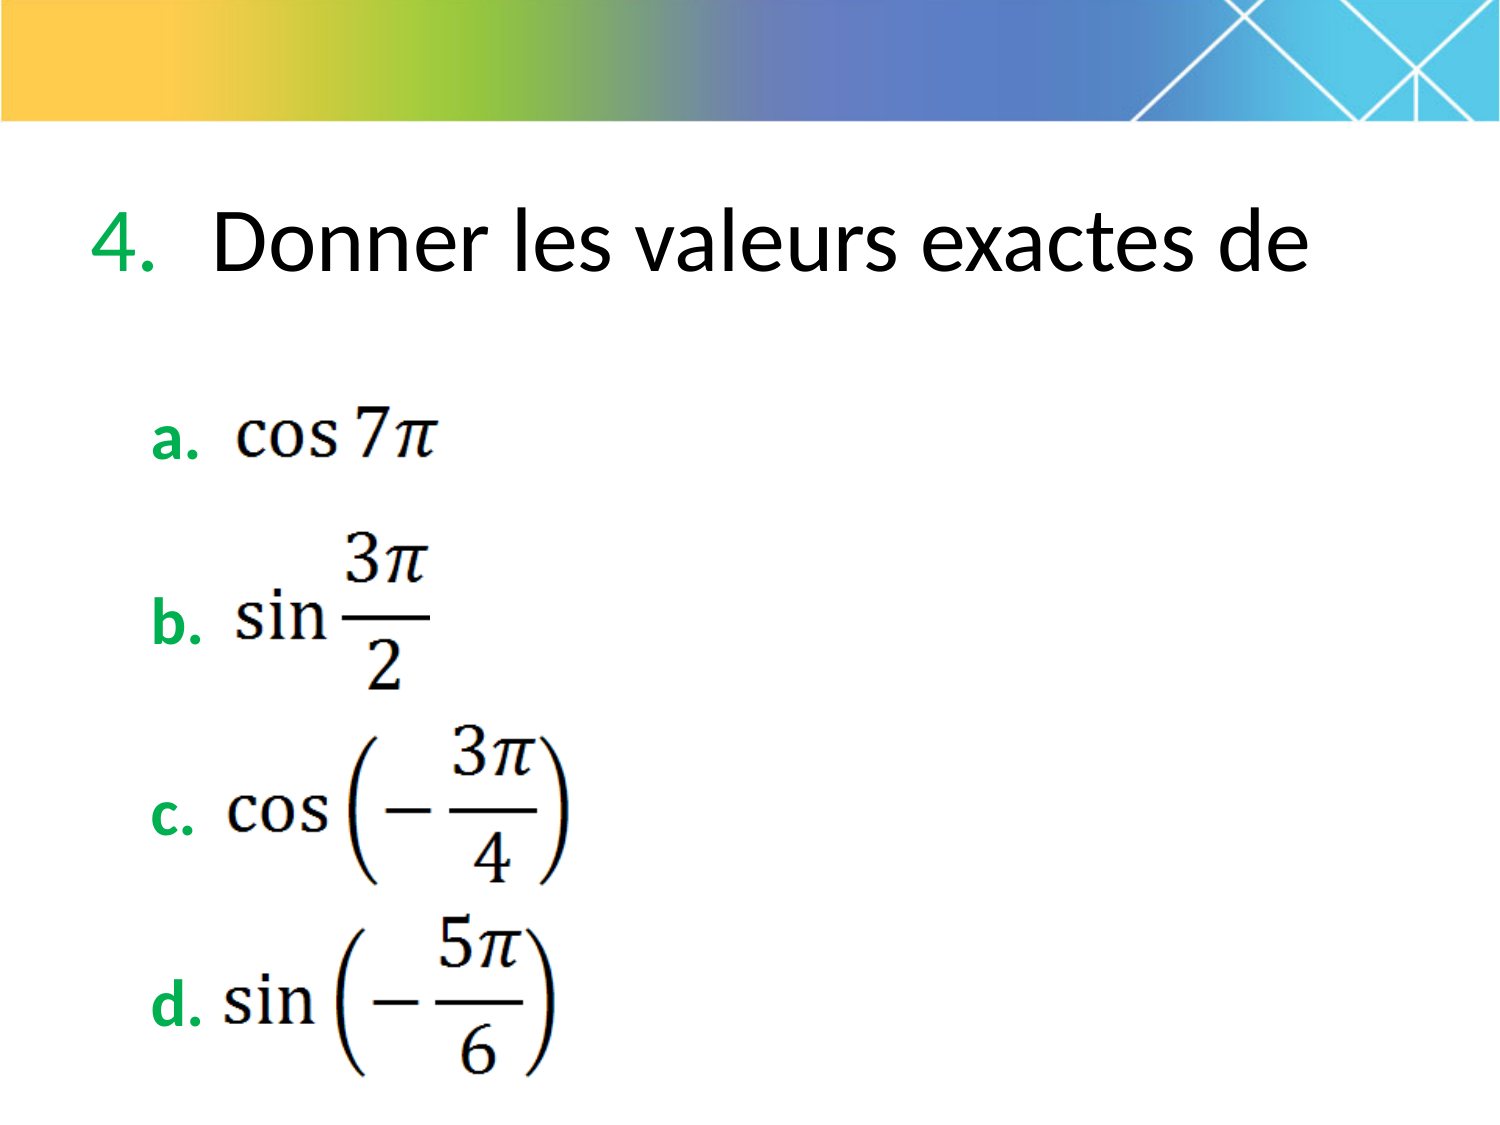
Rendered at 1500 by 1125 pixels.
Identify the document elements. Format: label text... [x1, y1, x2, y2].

picture [0, 0, 1500, 123]
picture [225, 714, 575, 900]
picture [234, 386, 440, 489]
title Donner les valeurs exactes de [75, 164, 1426, 305]
picture [234, 521, 430, 704]
picture [222, 903, 561, 1090]
text_box a. b. c. d. [135, 385, 821, 1048]
